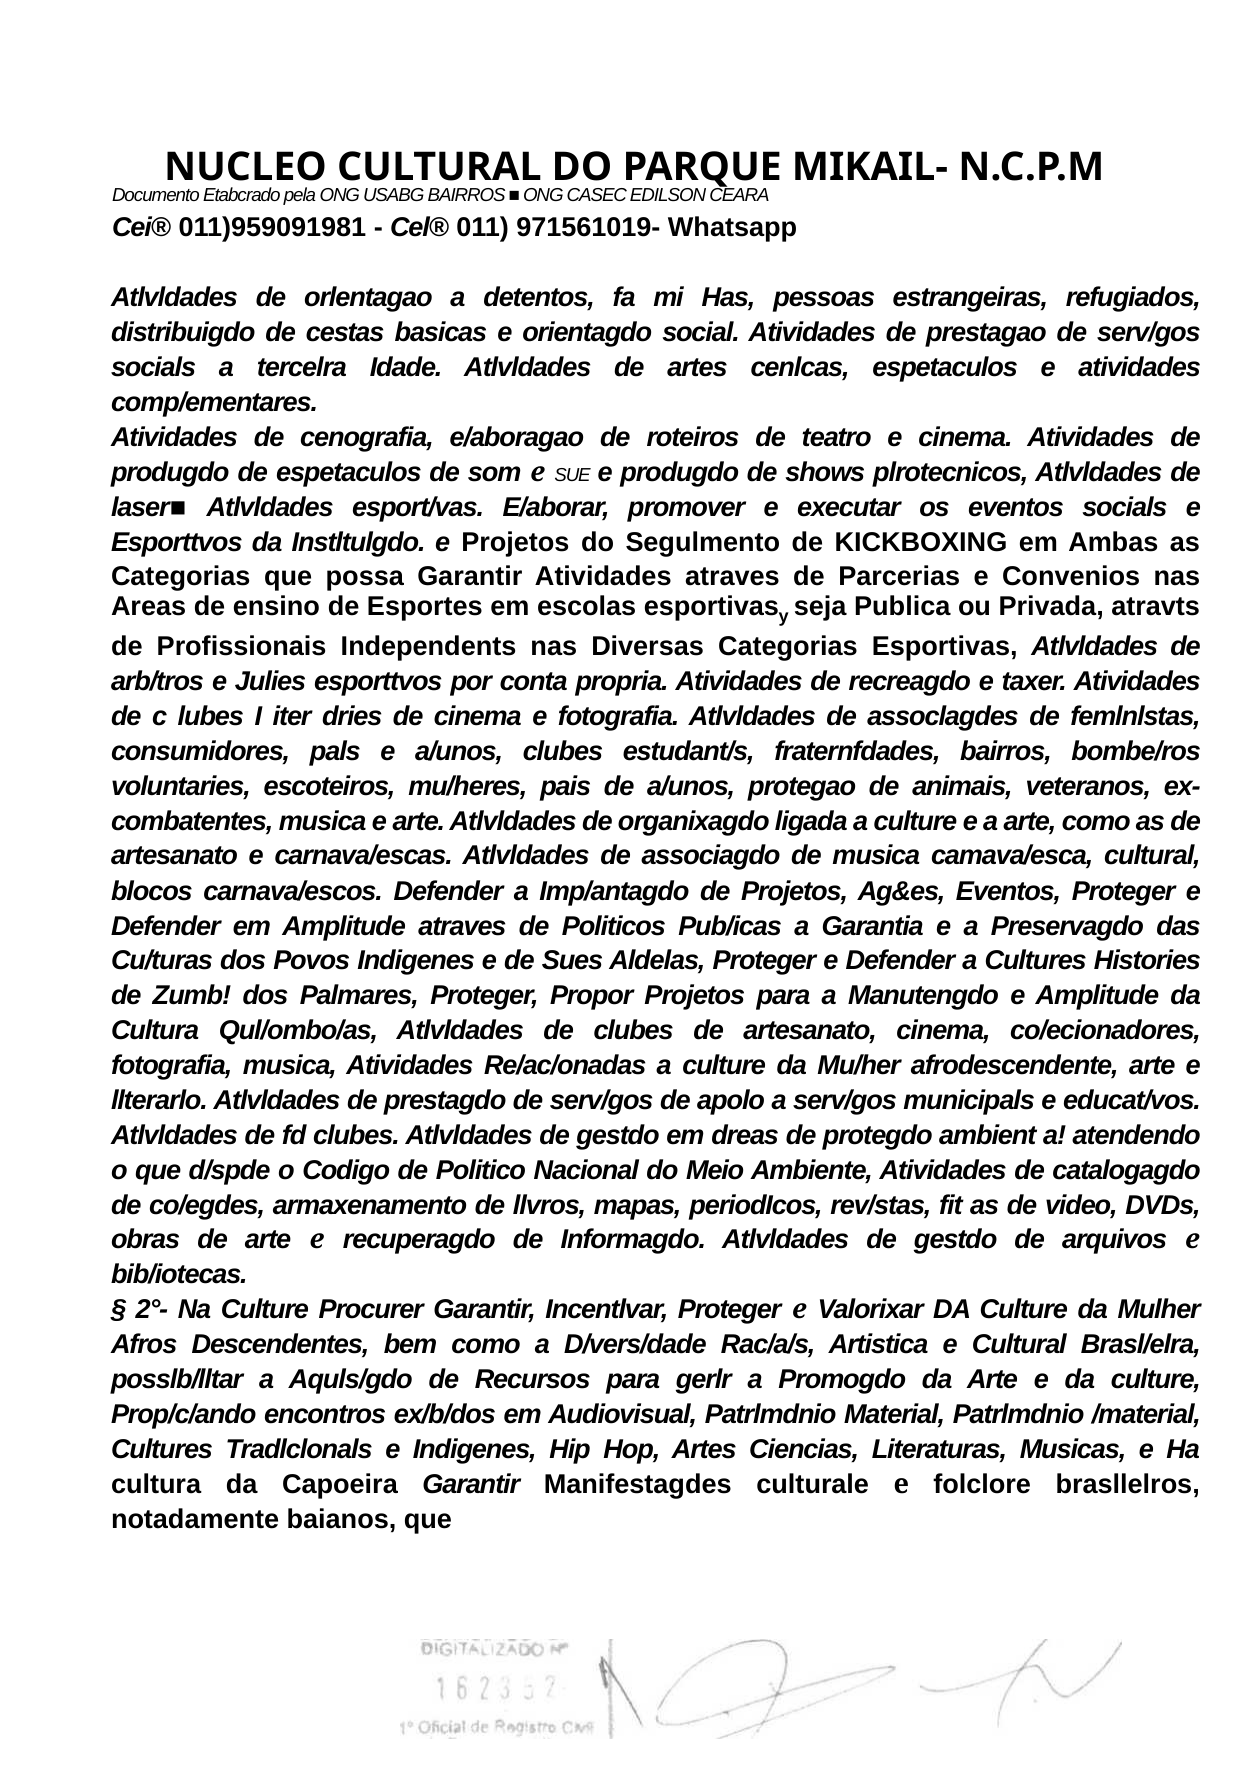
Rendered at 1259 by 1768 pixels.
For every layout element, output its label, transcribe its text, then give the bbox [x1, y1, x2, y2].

text_box NUCLEO CULTURAL DO PARQUE MIKAIL- N.C.P.M [164, 141, 1159, 177]
text_box Atlvldades de orlentagao a detentos, fa mi Has, pessoas estrangeiras, refugiados, distribuigdo de cestas basicas e orientagdo social. Atividades de prestagao de serv/gos socials a tercelra Idade. Atlvldades de artes cenlcas, espetaculos e atividades comp/ementares. Atividades de cenografia, e/aboragao de roteiros de teatro e cinema. Atividades de produgdo de espetaculos de som e Sue e produgdo de shows plrotecnicos, Atlvldades de laser■ Atlvldades esport/vas. E/aborar, promover e executar os eventos socials e Esporttvos da Instltulgdo. e Projetos do Segulmento de KICKBOXING em Ambas as Categorias que possa Garantir Atividades atraves de Parcerias e Convenios nas Areas de ensino de Esportes em escolas esportivasy seja Publica ou Privada, atravts de Profissionais Independents nas Diversas Categorias Esportivas, Atlvldades de arb/tros e Julies esporttvos por conta propria. Atividades de recreagdo e taxer. Atividades de c lubes I iter dries de cinema e fotografia. Atlvldades de assoclagdes de femlnlstas, consumidores, pals e a/unos, clubes estudant/s, fraternfdades, bairros, bombe/ros voluntaries, escoteiros, mu/heres, pais de a/unos, protegao de animais, veteranos, ex-combatentes, musica e arte. Atlvldades de organixagdo ligada a culture e a arte, como as de artesanato e carnava/escas. Atlvldades de associagdo de musica camava/esca, cultural, blocos carnava/escos. Defender a Imp/antagdo de Projetos, Ag&es, Eventos, Proteger e Defender em Amplitude atraves de Politicos Pub/icas a Garantia e a Preservagdo das Cu/turas dos Povos Indigenes e de Sues Aldelas, Proteger e Defender a Cultures Histories de Zumb! dos Palmares, Proteger, Propor Projetos para a Manutengdo e Amplitude da Cultura Qul/ombo/as, Atlvldades de clubes de artesanato, cinema, co/ecionadores, fotografia, musica, Atividades Re/ac/onadas a culture da Mu/her afrodescendente, arte e llterarlo. Atlvldades de prestagdo de serv/gos de apolo a serv/gos municipals e educat/vos. Atlvldades de fd clubes. Atlvldades de gestdo em dreas de protegdo ambient a! atendendo o que d/spde o Codigo de Politico Nacional do Meio Ambiente, Atividades de catalogagdo de co/egdes, armaxenamento de llvros, mapas, periodIcos, rev/stas, fit as de video, DVDs, obras de arte e recuperagdo de Informagdo. Atlvldades de gestdo de arquivos e bib/iotecas. § 2°- Na Culture Procurer Garantir, Incentlvar, Proteger e Valorixar DA Culture da Mulher Afros Descendentes, bem como a D/vers/dade Rac/a/s, Artistica e Cultural Brasl/elra, posslb/lltar a Aquls/gdo de Recursos para gerlr a Promogdo da Arte e da culture, Prop/c/ando encontros ex/b/dos em Audiovisual, Patrlmdnio Material, Patrlmdnio /material, Cultures Tradlclonals e Indigenes, Hip Hop, Artes Ciencias, Literaturas, Musicas, e Ha cultura da Capoeira Garantir Manifestagdes culturale e folclore brasllelros, notadamente baianos, que [111, 277, 1200, 1646]
picture [400, 1646, 1122, 1739]
text_box Documento Etabcrado pela ONG USABG BAIRROS ■ ONG CASEC EDILSON CEARA Cei® 011)959091981 - Cel® 011) 971561019- Whatsapp [112, 182, 1035, 245]
